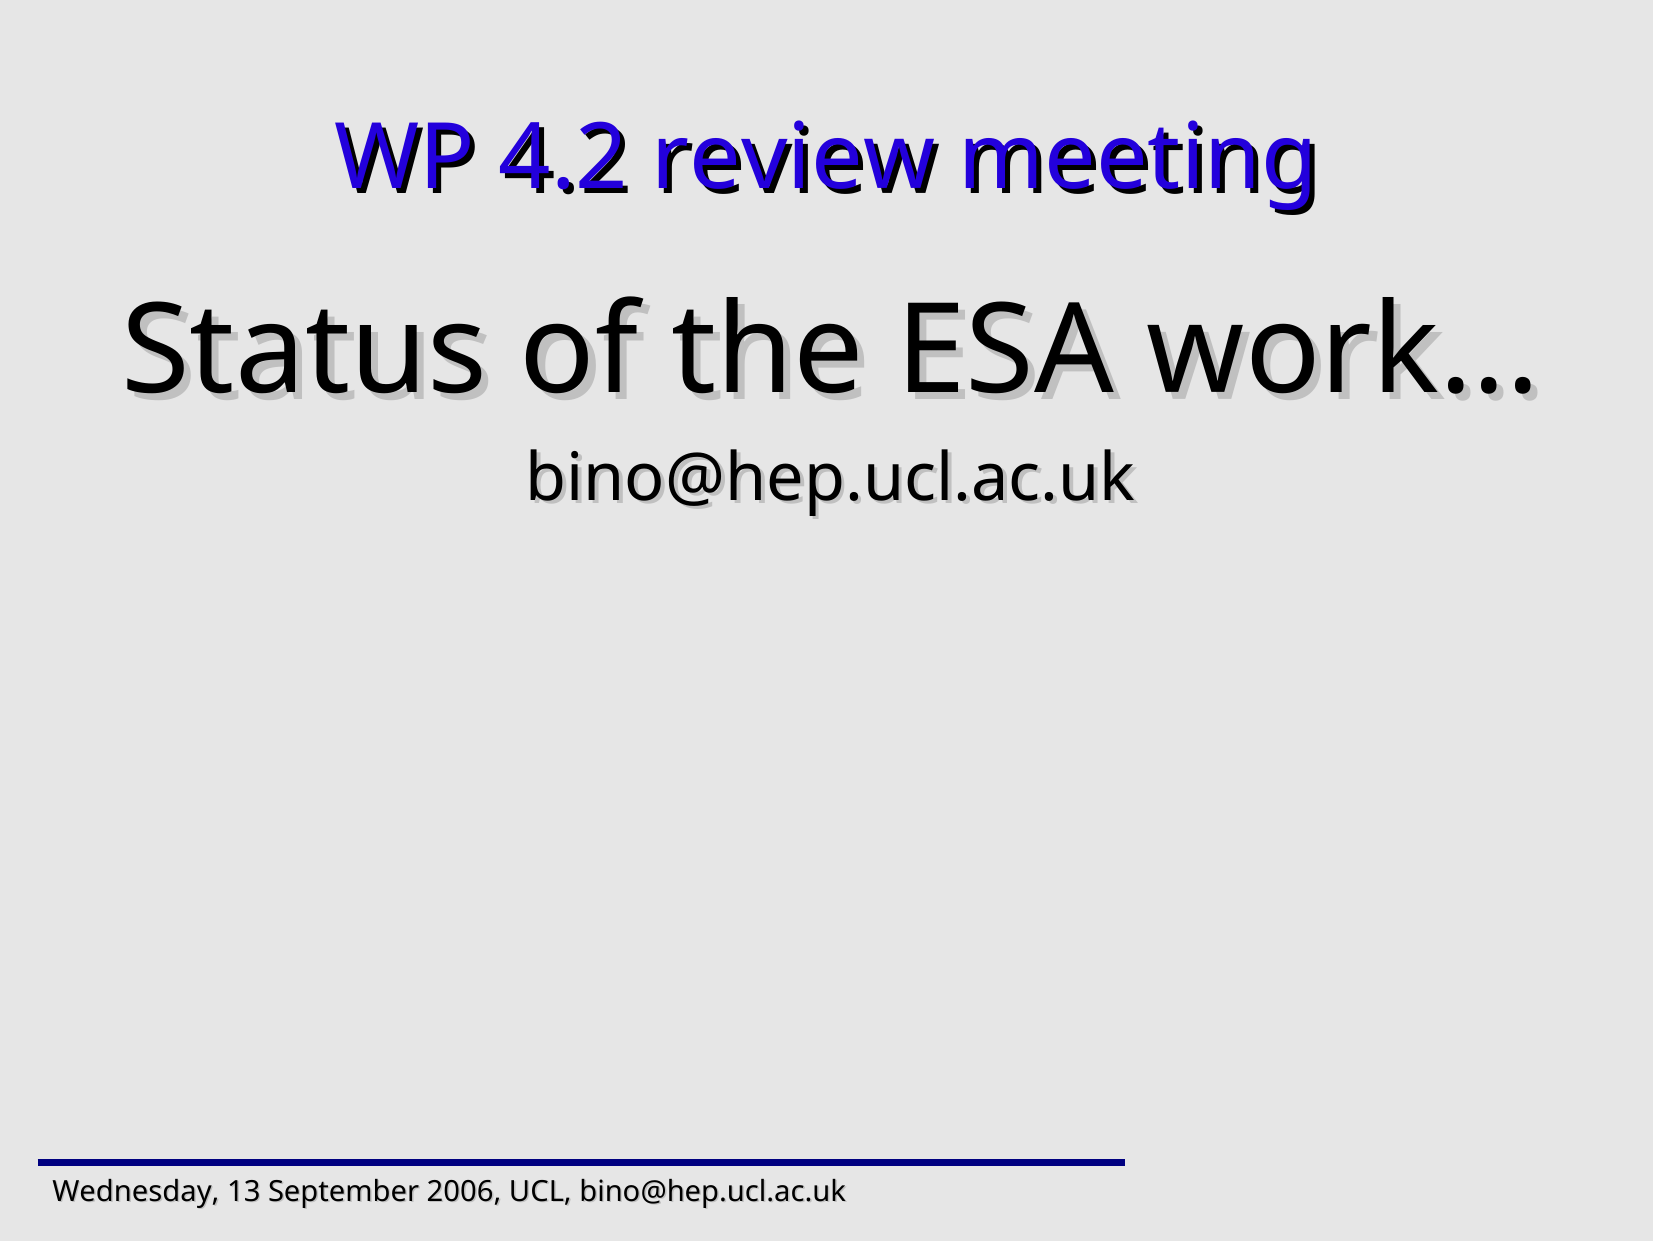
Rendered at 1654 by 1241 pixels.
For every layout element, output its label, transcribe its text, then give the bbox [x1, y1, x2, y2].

subtitle Status of the ESA work... bino@hep.ucl.ac.uk [87, 252, 1576, 526]
text_box Wednesday, 13 September 2006, UCL, bino@hep.ucl.ac.uk [37, 1162, 901, 1213]
title WP 4.2 review meeting [82, 49, 1571, 257]
